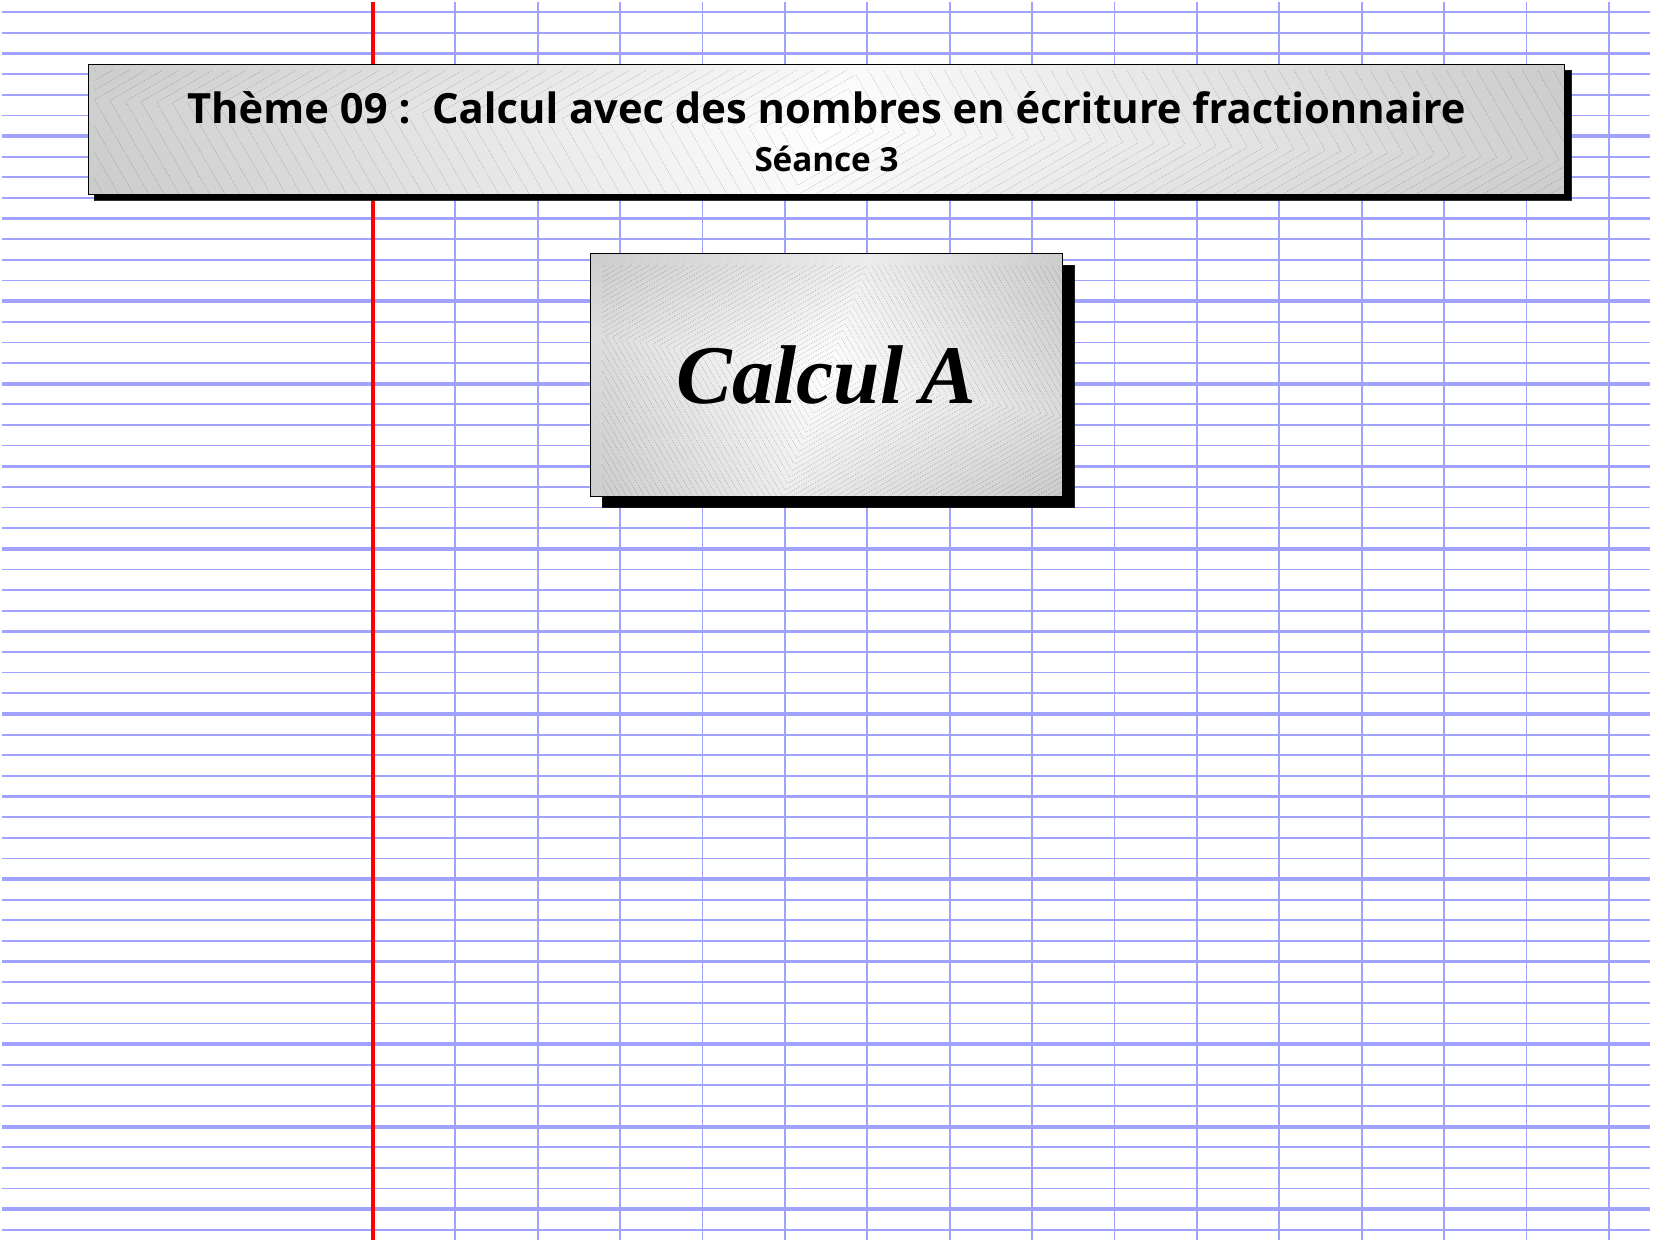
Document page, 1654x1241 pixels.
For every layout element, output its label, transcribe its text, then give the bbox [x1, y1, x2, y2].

text_box Thème 09 : Calcul avec des nombres en écriture fractionnaire Séance 3 [88, 64, 1565, 195]
picture [0, 0, 1654, 1241]
text_box Calcul A [590, 253, 1063, 497]
